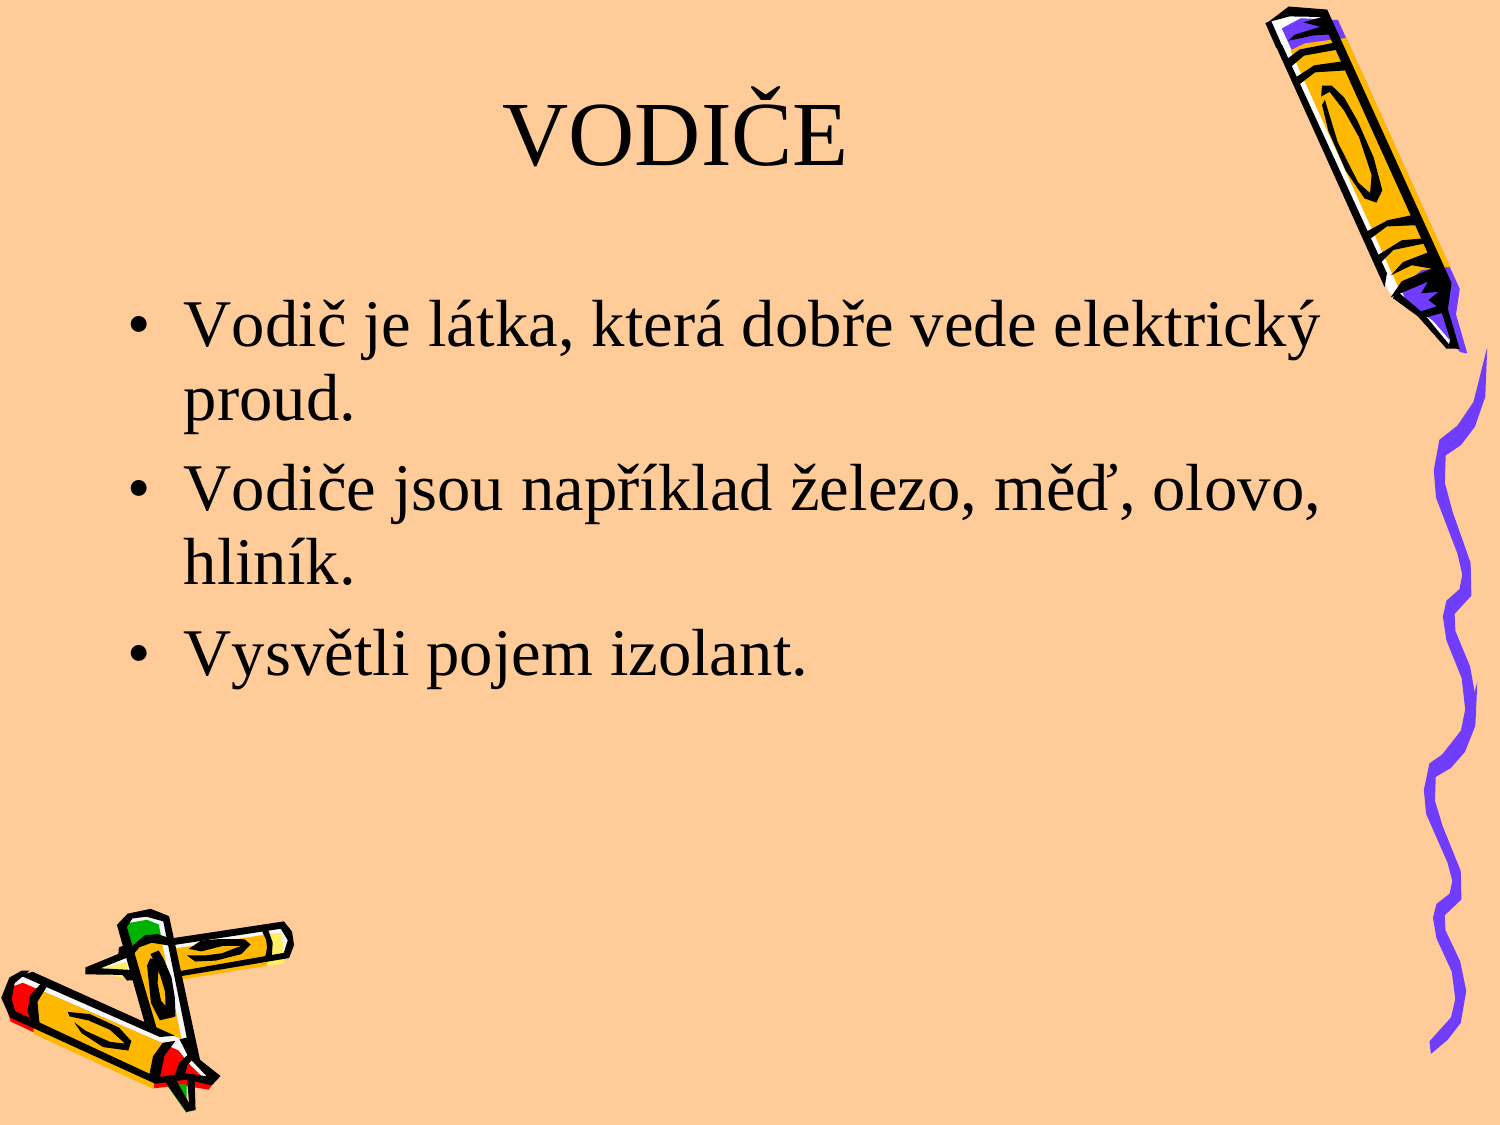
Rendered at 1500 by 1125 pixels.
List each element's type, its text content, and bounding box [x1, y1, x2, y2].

title VODIČE [112, 66, 1240, 193]
list Vodič je látka, která dobře vede elektrický proud. Vodiče jsou například železo, měď, olovo, hliník. Vysvětli pojem izolant. [112, 278, 1375, 921]
